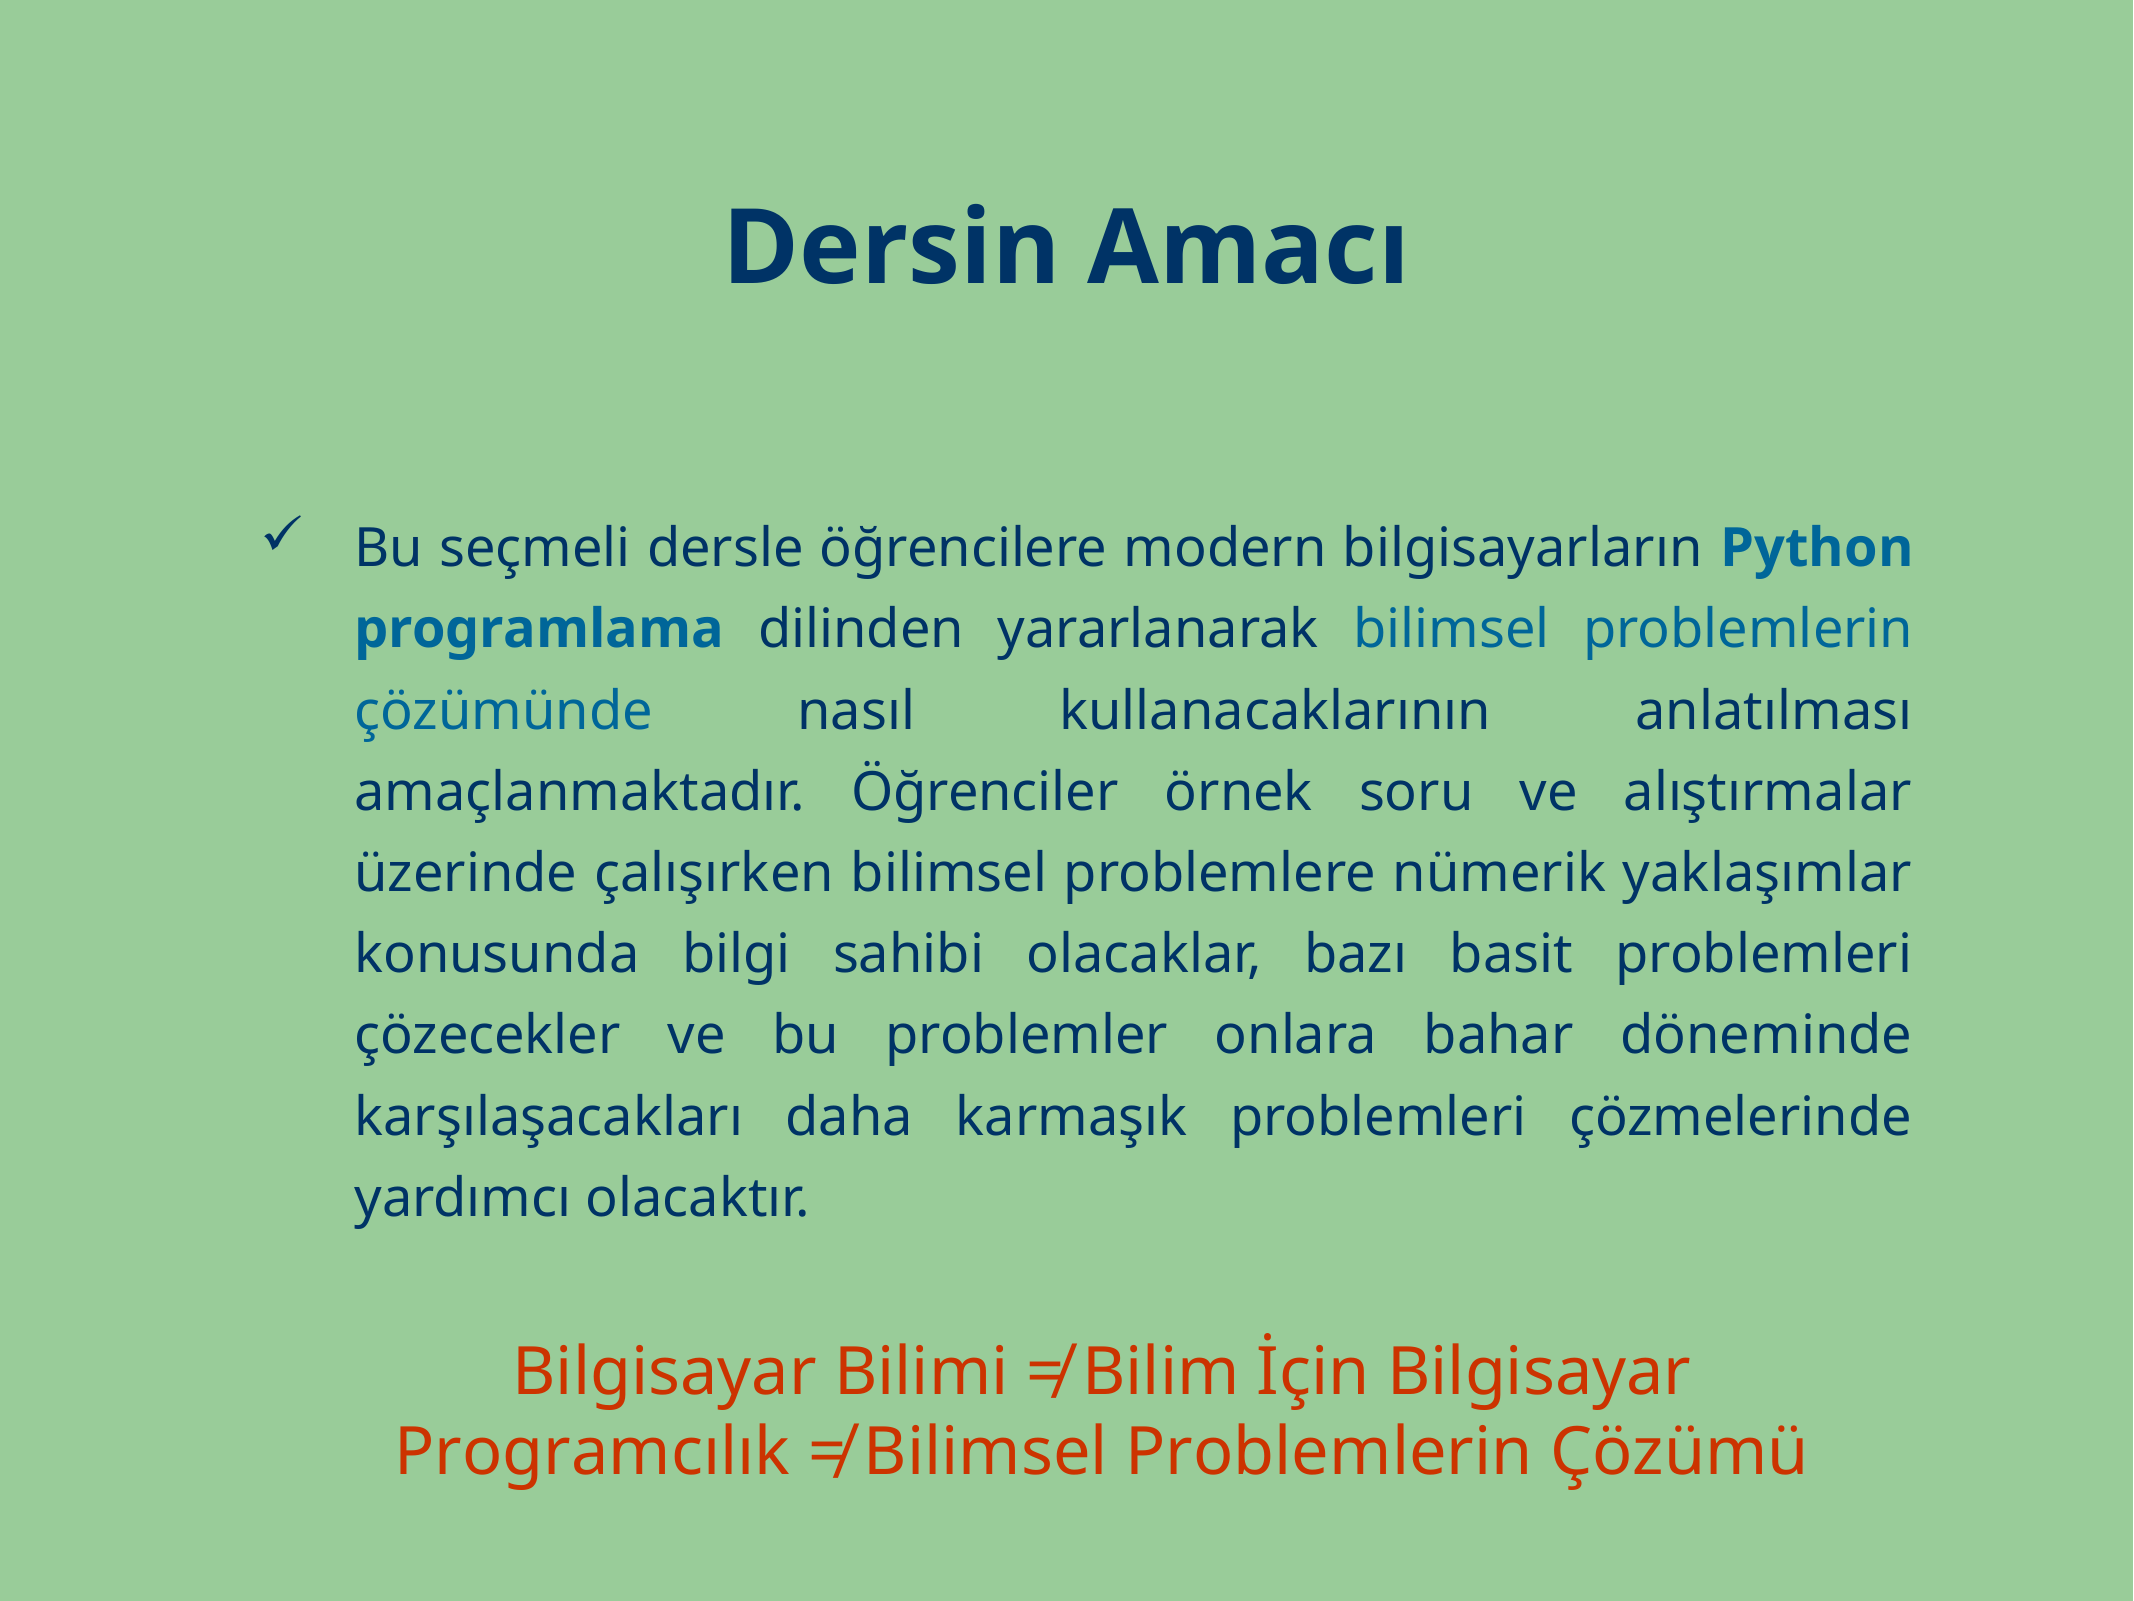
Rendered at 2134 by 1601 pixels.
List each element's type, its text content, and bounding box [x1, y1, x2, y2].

title Dersin Amacı [208, 41, 1925, 432]
list Bu seçmeli dersle öğrencilere modern bilgisayarların Python programlama dilinden yararlanarak bilimsel problemlerin çözümünde nasıl kullanacaklarının anlatılması amaçlanmaktadır. Öğrenciler örnek soru ve alıştırmalar üzerinde çalışırken bilimsel problemlere nümerik yaklaşımlar konusunda bilgi sahibi olacaklar, bazı basit problemleri çözecekler ve bu problemler onlara bahar döneminde karşılaşacakları daha karmaşık problemleri çözmelerinde yardımcı olacaktır. [208, 432, 1955, 1291]
text_box Bilgisayar Bilimi ≠ Bilim İçin Bilgisayar Programcılık ≠ Bilimsel Problemlerin Çözümü [119, 1320, 2085, 1496]
